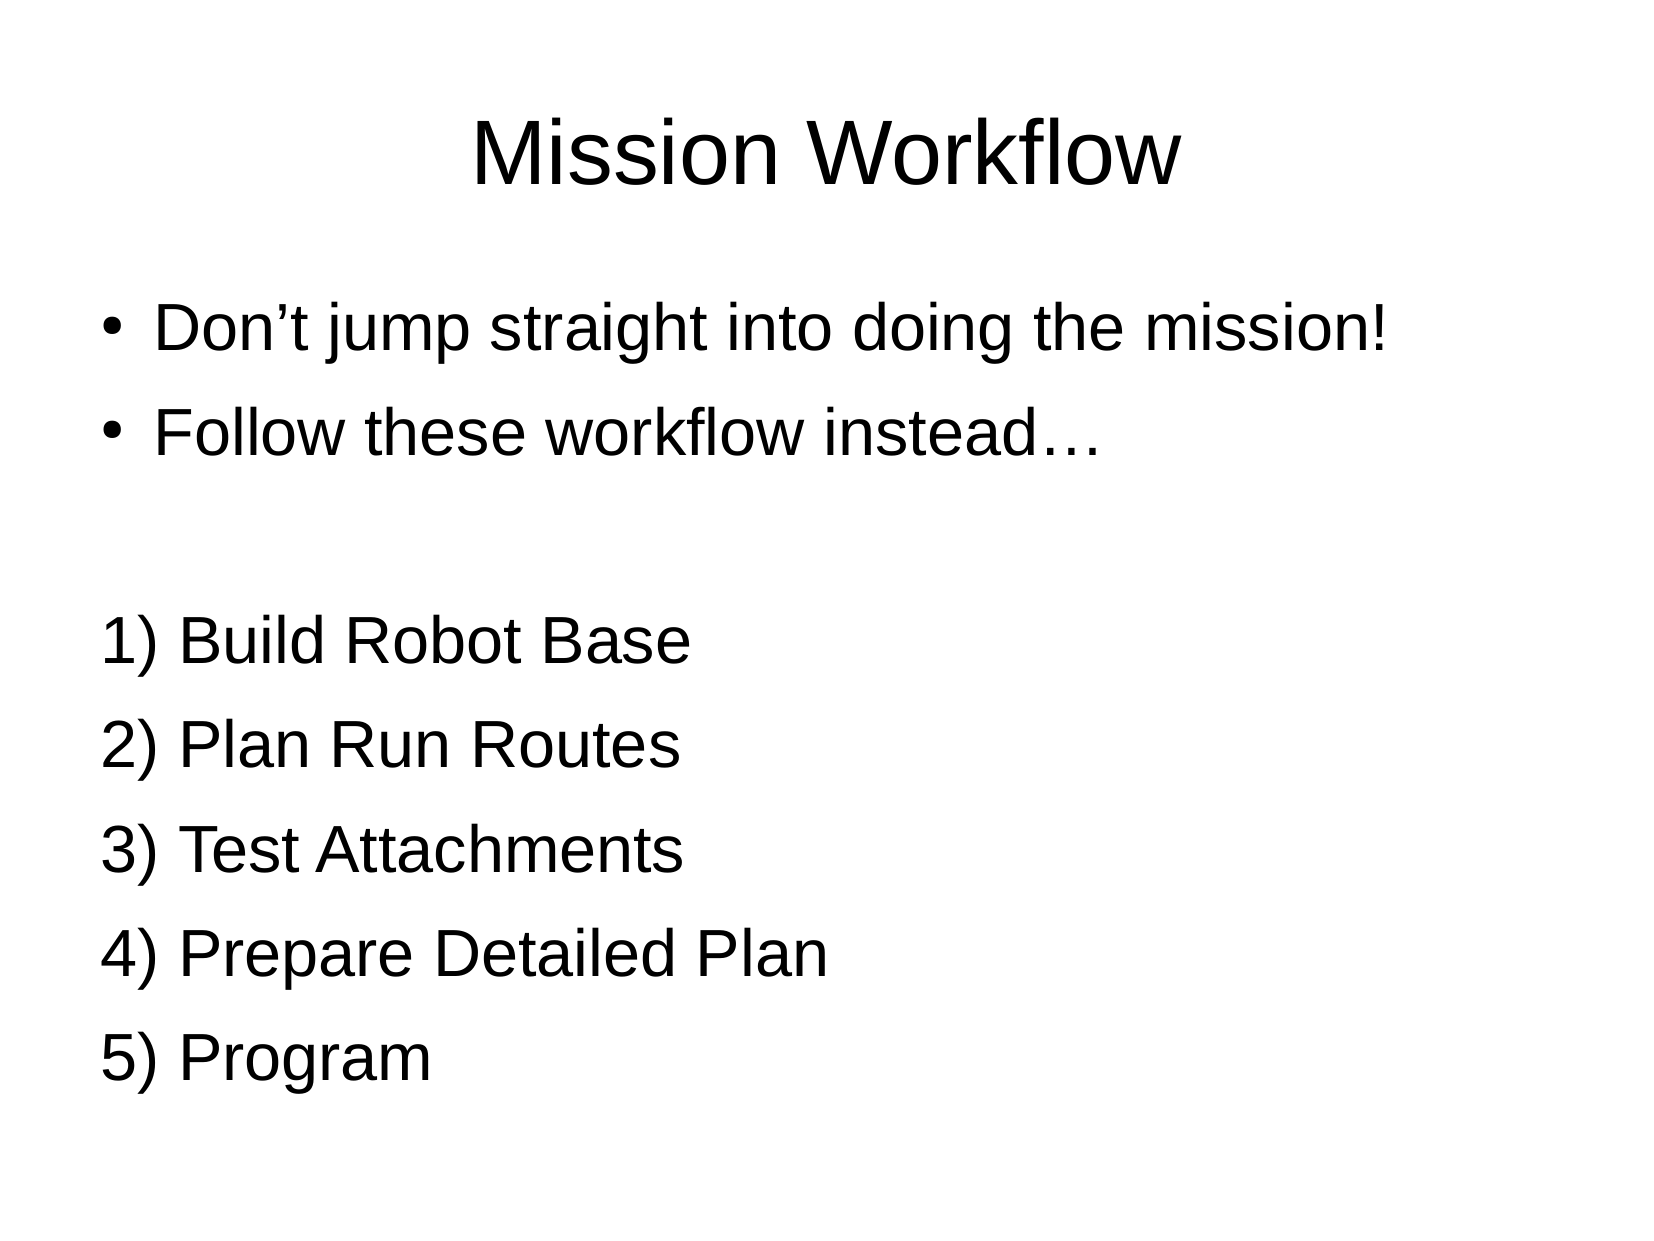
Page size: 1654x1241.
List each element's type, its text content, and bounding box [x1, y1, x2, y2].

list Don’t jump straight into doing the mission! Follow these workflow instead… Build Robot Base Plan Run Routes Test Attachments Prepare Detailed Plan Program [82, 290, 1571, 1111]
title Mission Workflow [82, 49, 1571, 257]
